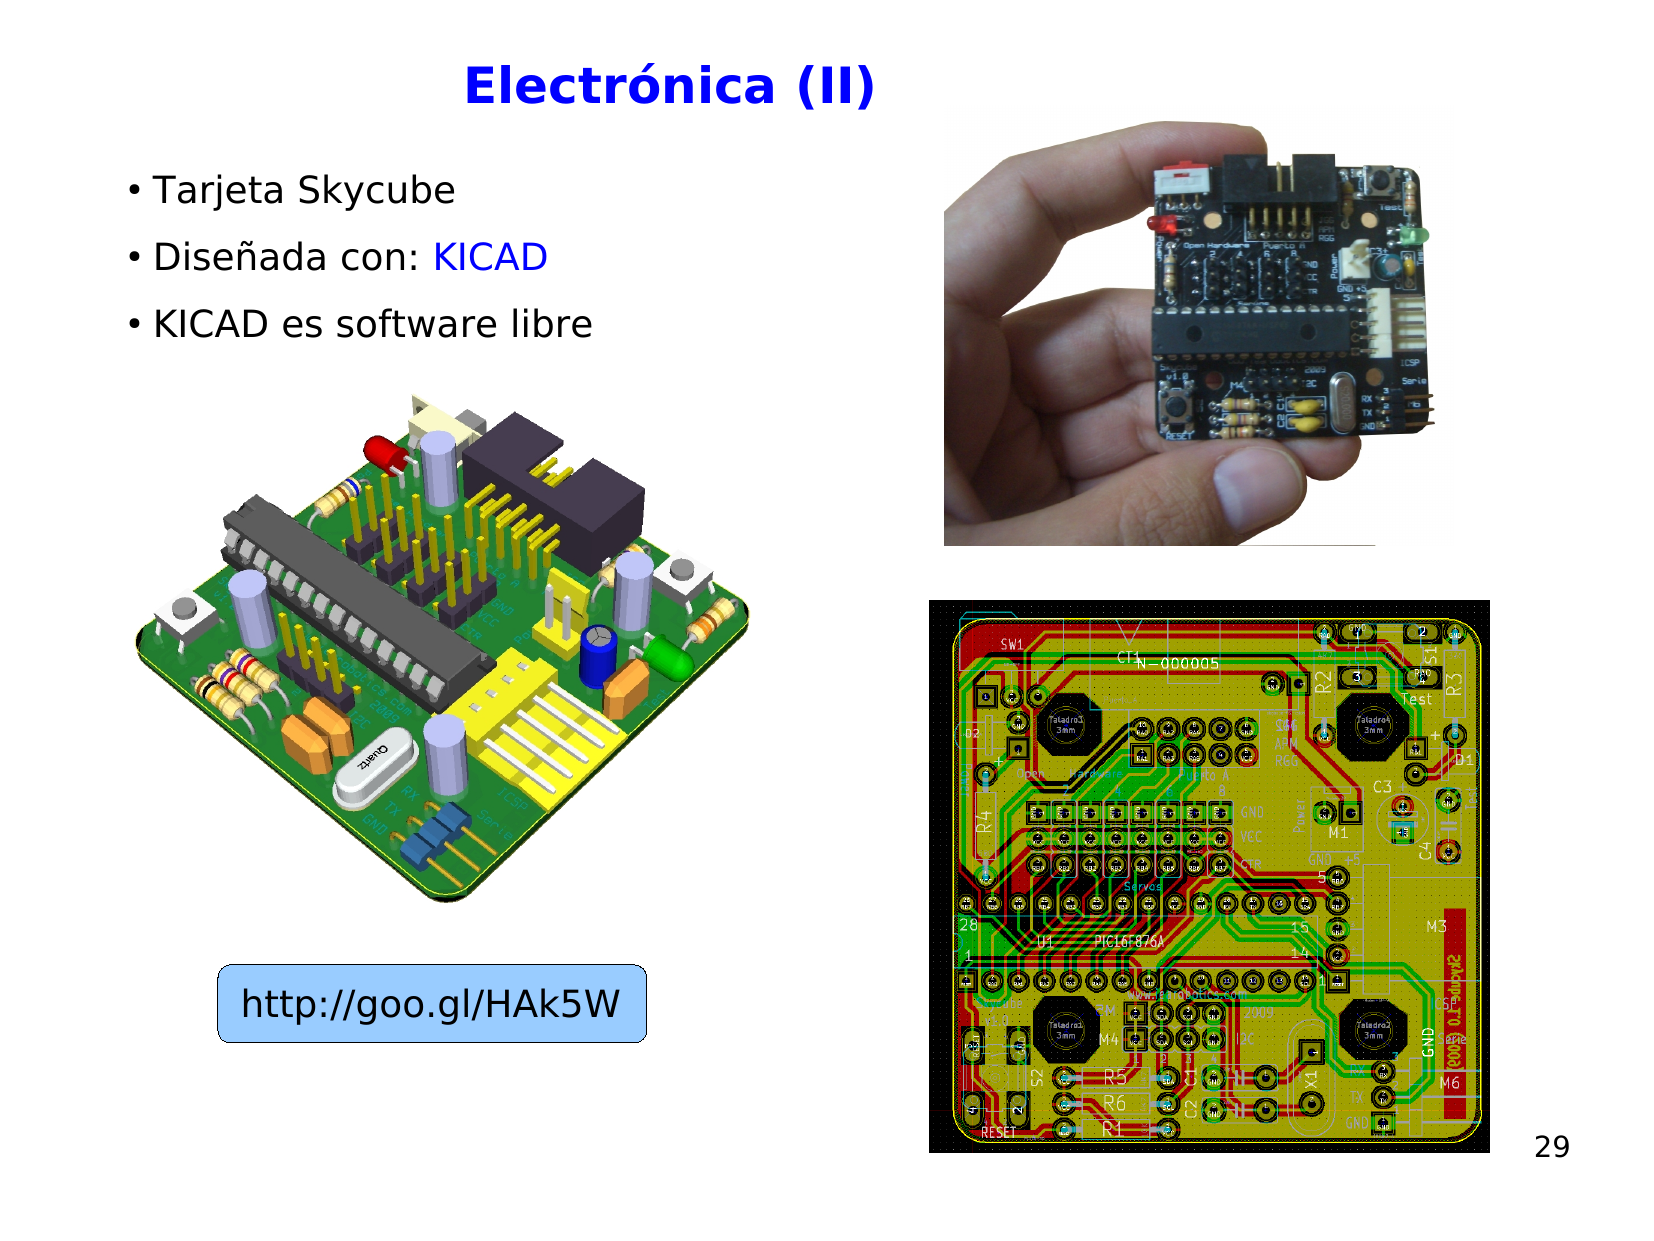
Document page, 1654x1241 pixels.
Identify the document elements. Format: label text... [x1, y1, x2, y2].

picture [944, 105, 1454, 546]
picture [929, 600, 1490, 1153]
picture [127, 383, 757, 913]
text_box [217, 964, 647, 1043]
text_box Electrónica (II) [448, 49, 1051, 123]
text_box http://goo.gl/HAk5W [225, 975, 995, 1034]
text_box Tarjeta Skycube Diseñada con: KICAD KICAD es software libre [113, 161, 845, 355]
